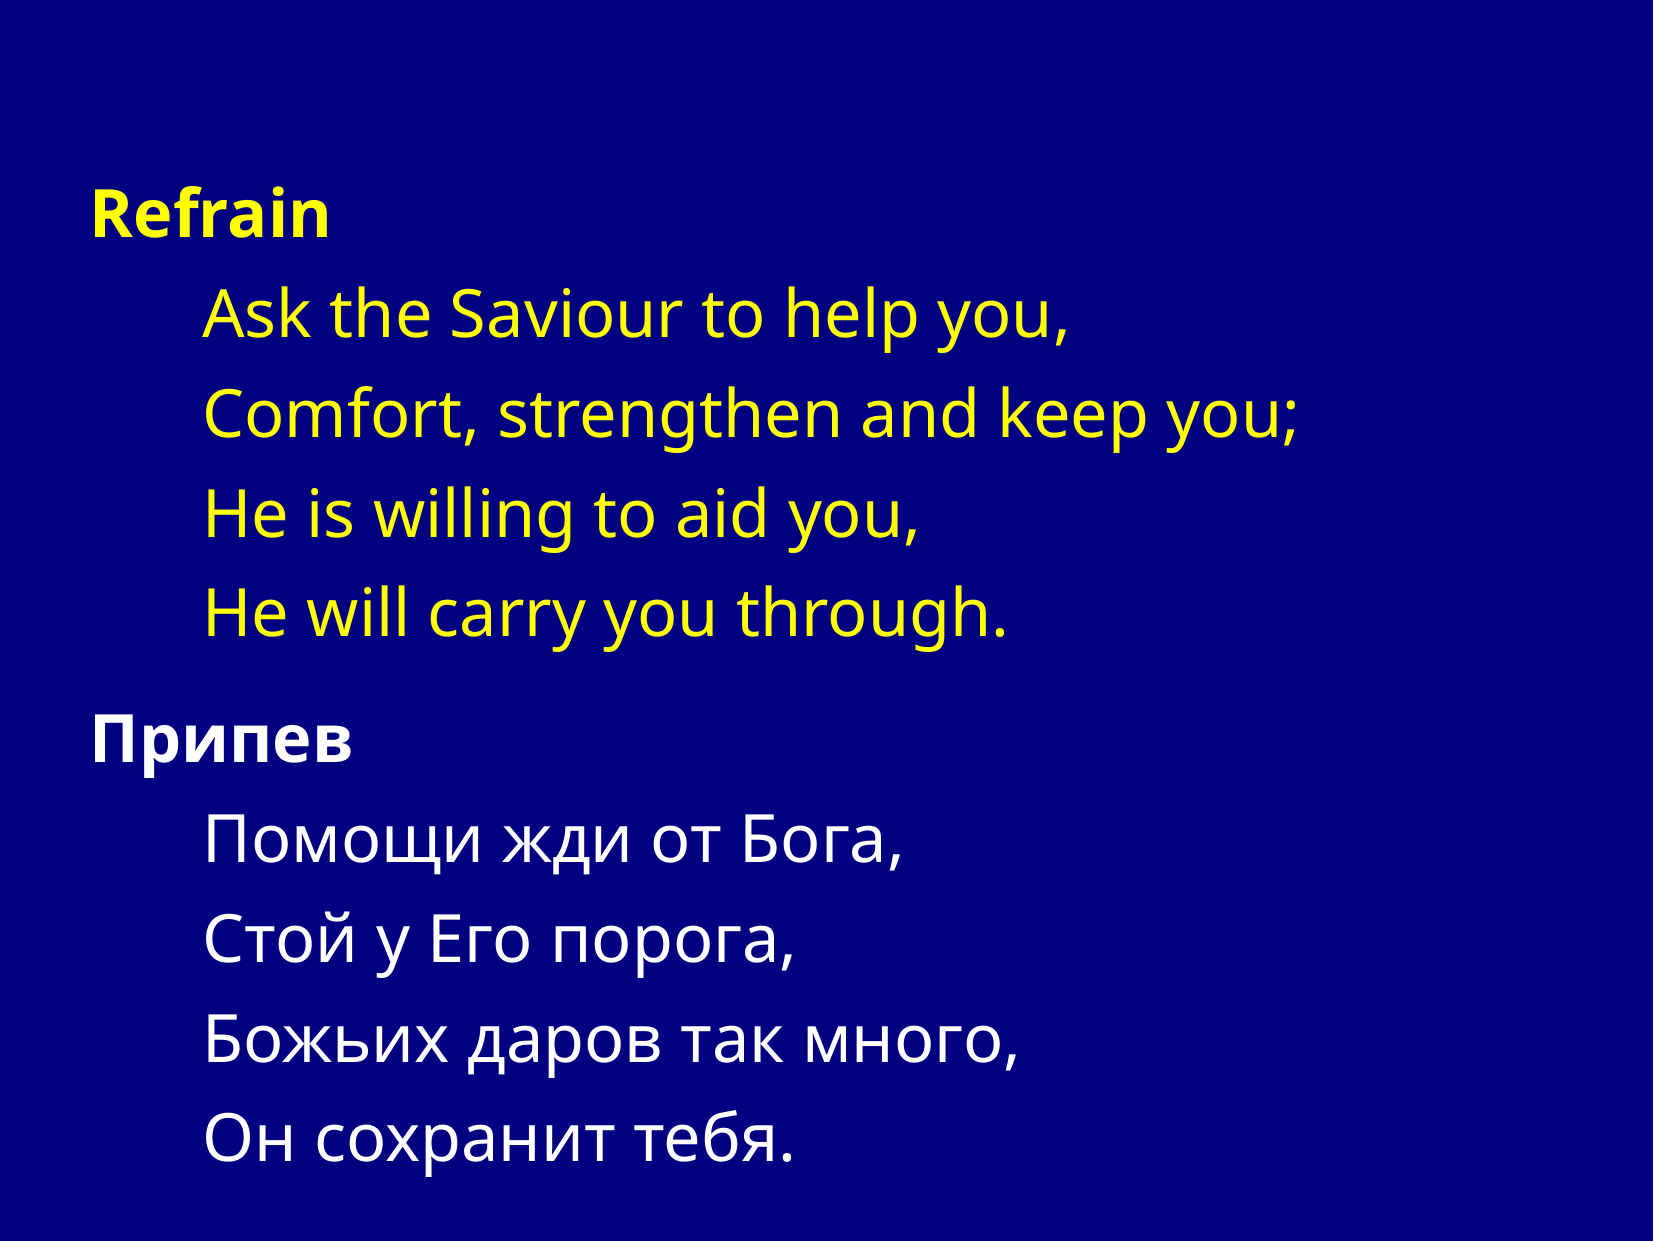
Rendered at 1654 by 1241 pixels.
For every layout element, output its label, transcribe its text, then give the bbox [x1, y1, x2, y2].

text_box Refrain Ask the Saviour to help you, Comfort, strengthen and keep you; He is willing to aid you, He will carry you through. [75, 150, 1576, 638]
text_box Припев Помощи жди от Бога, Стой у Его порога, Божьих даров так много, Он сохранит тебя. [75, 675, 1576, 1163]
